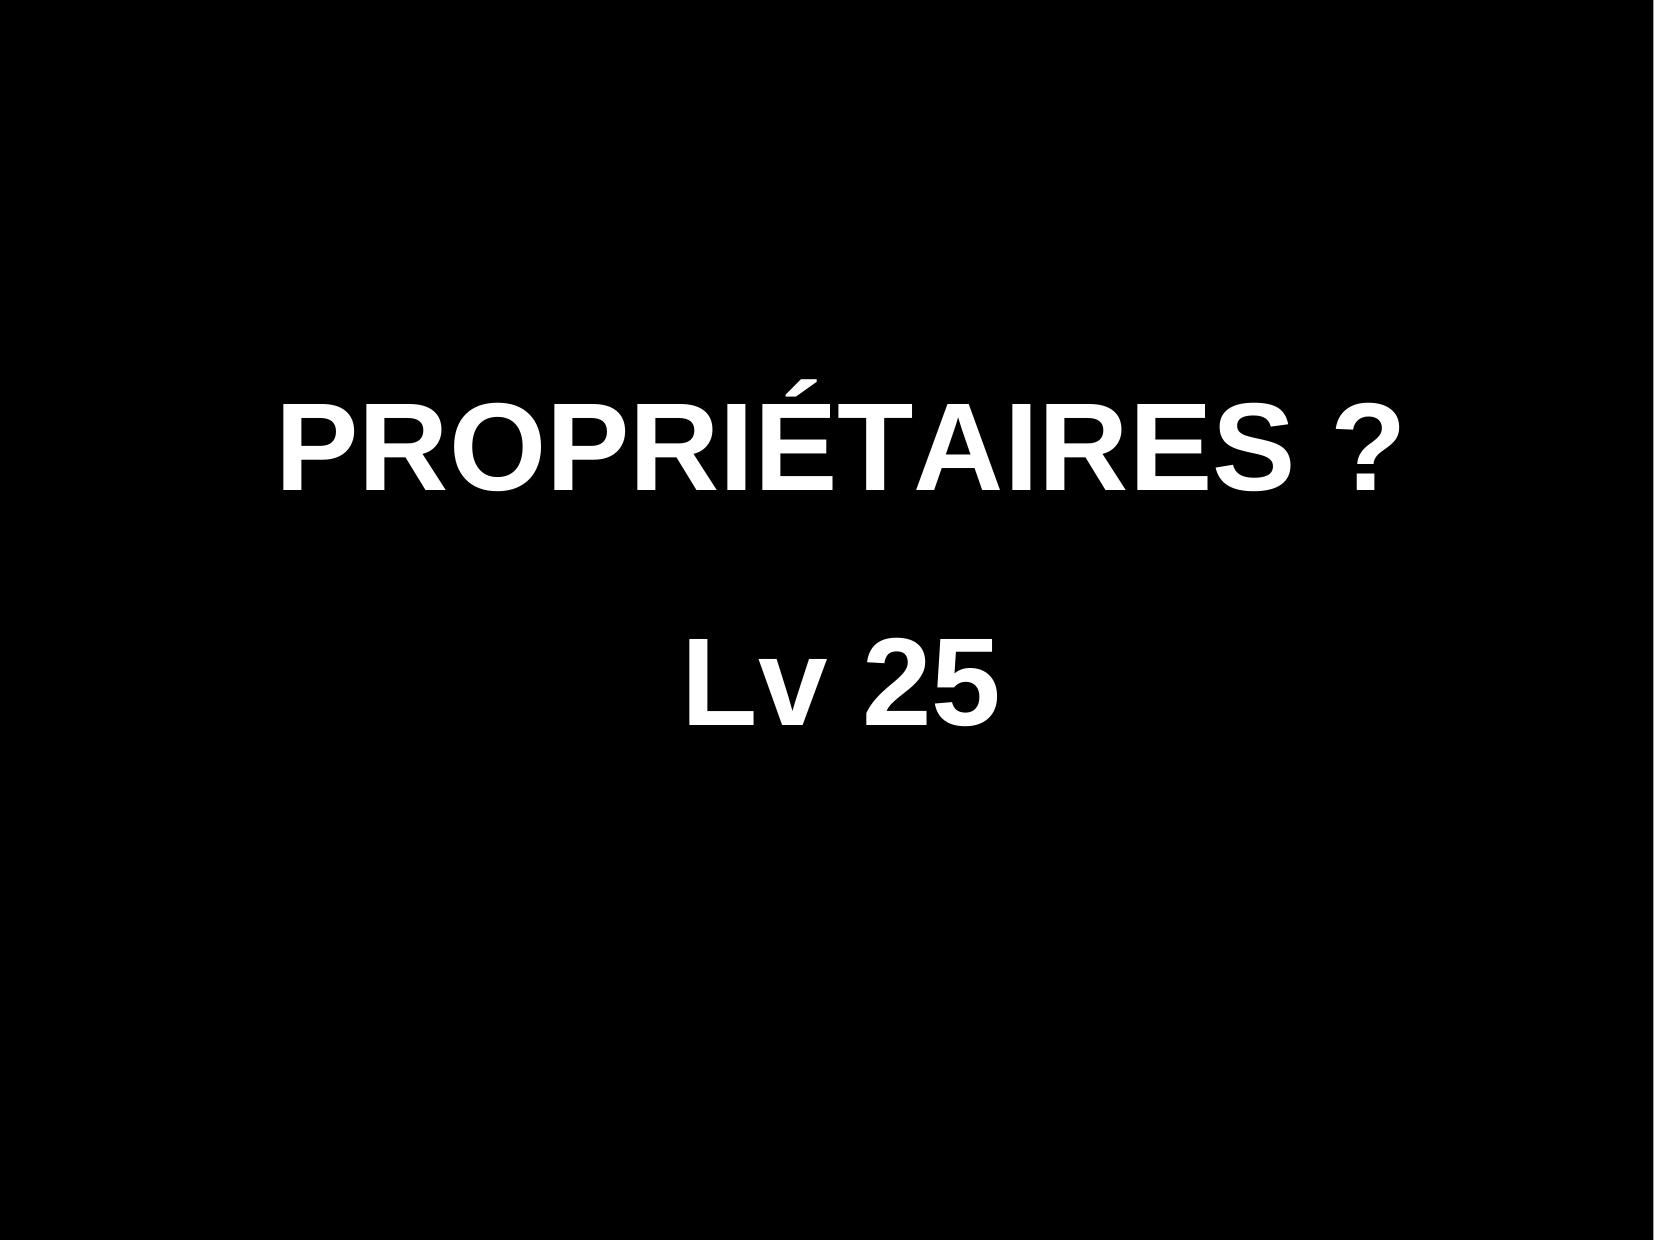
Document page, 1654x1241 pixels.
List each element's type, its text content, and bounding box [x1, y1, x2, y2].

text_box PROPRIÉTAIRES ? Lv 25 [88, 389, 1595, 833]
